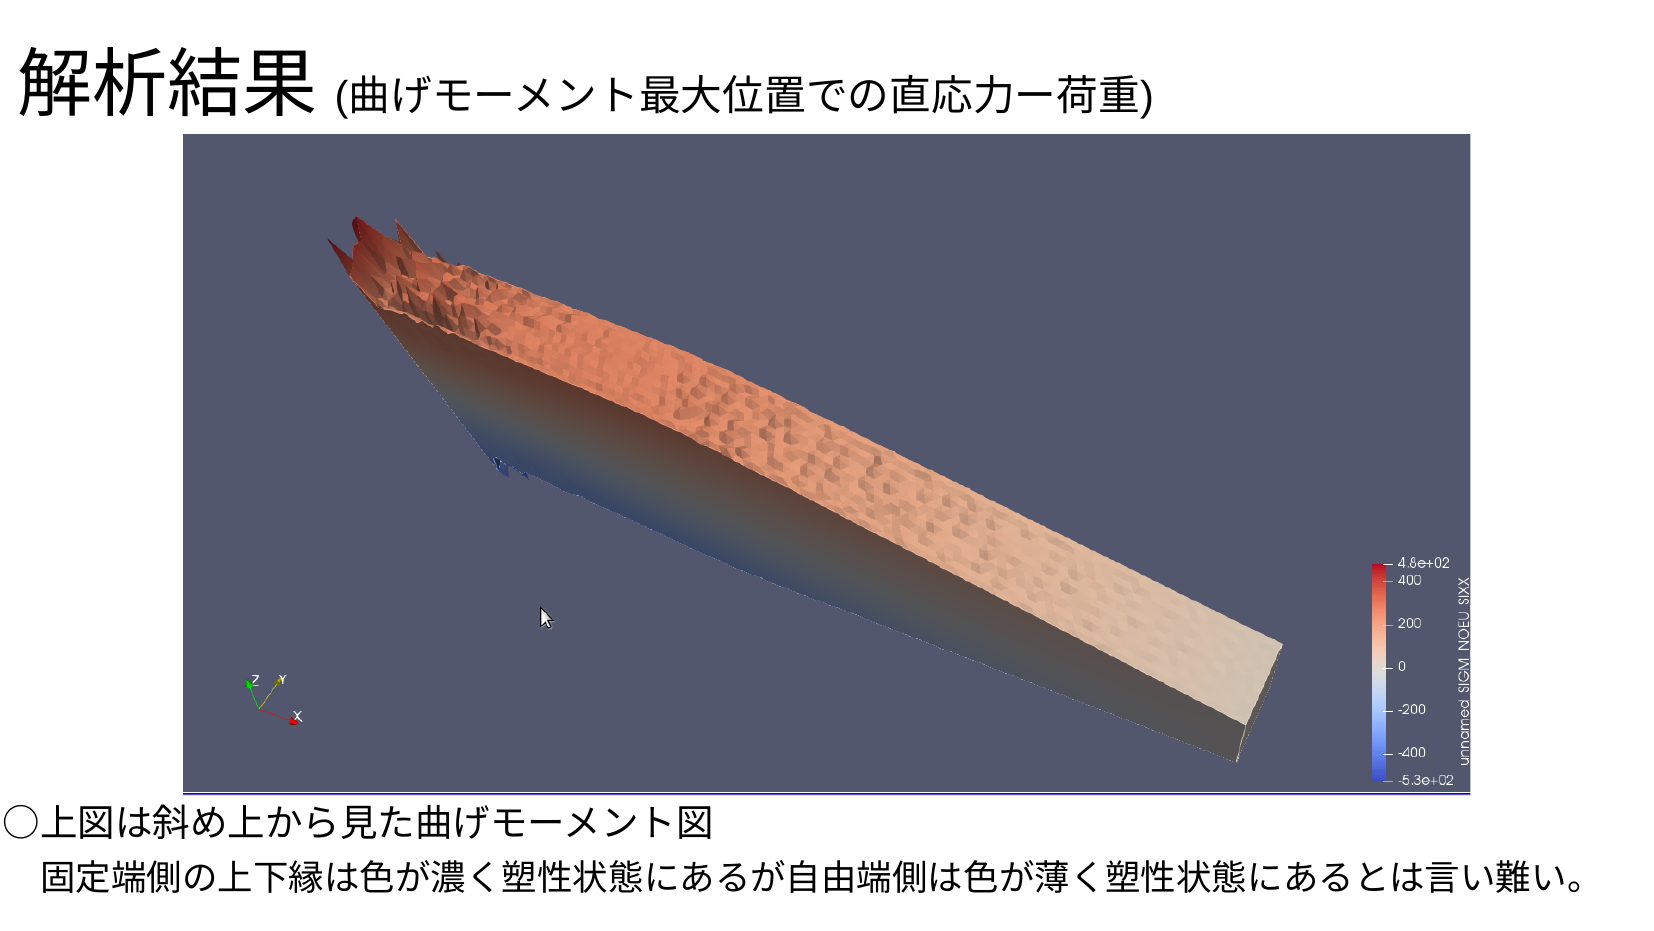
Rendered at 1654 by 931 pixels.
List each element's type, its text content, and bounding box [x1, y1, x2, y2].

title 解析結果 (曲げモーメント最大位置での直応力ー荷重) [17, 0, 1560, 187]
text_box ○上図は斜め上から見た曲げモーメント図 固定端側の上下縁は色が濃く塑性状態にあるが自由端側は色が薄く塑性状態にあるとは言い難い。 [0, 785, 1654, 931]
picture [183, 134, 1471, 785]
